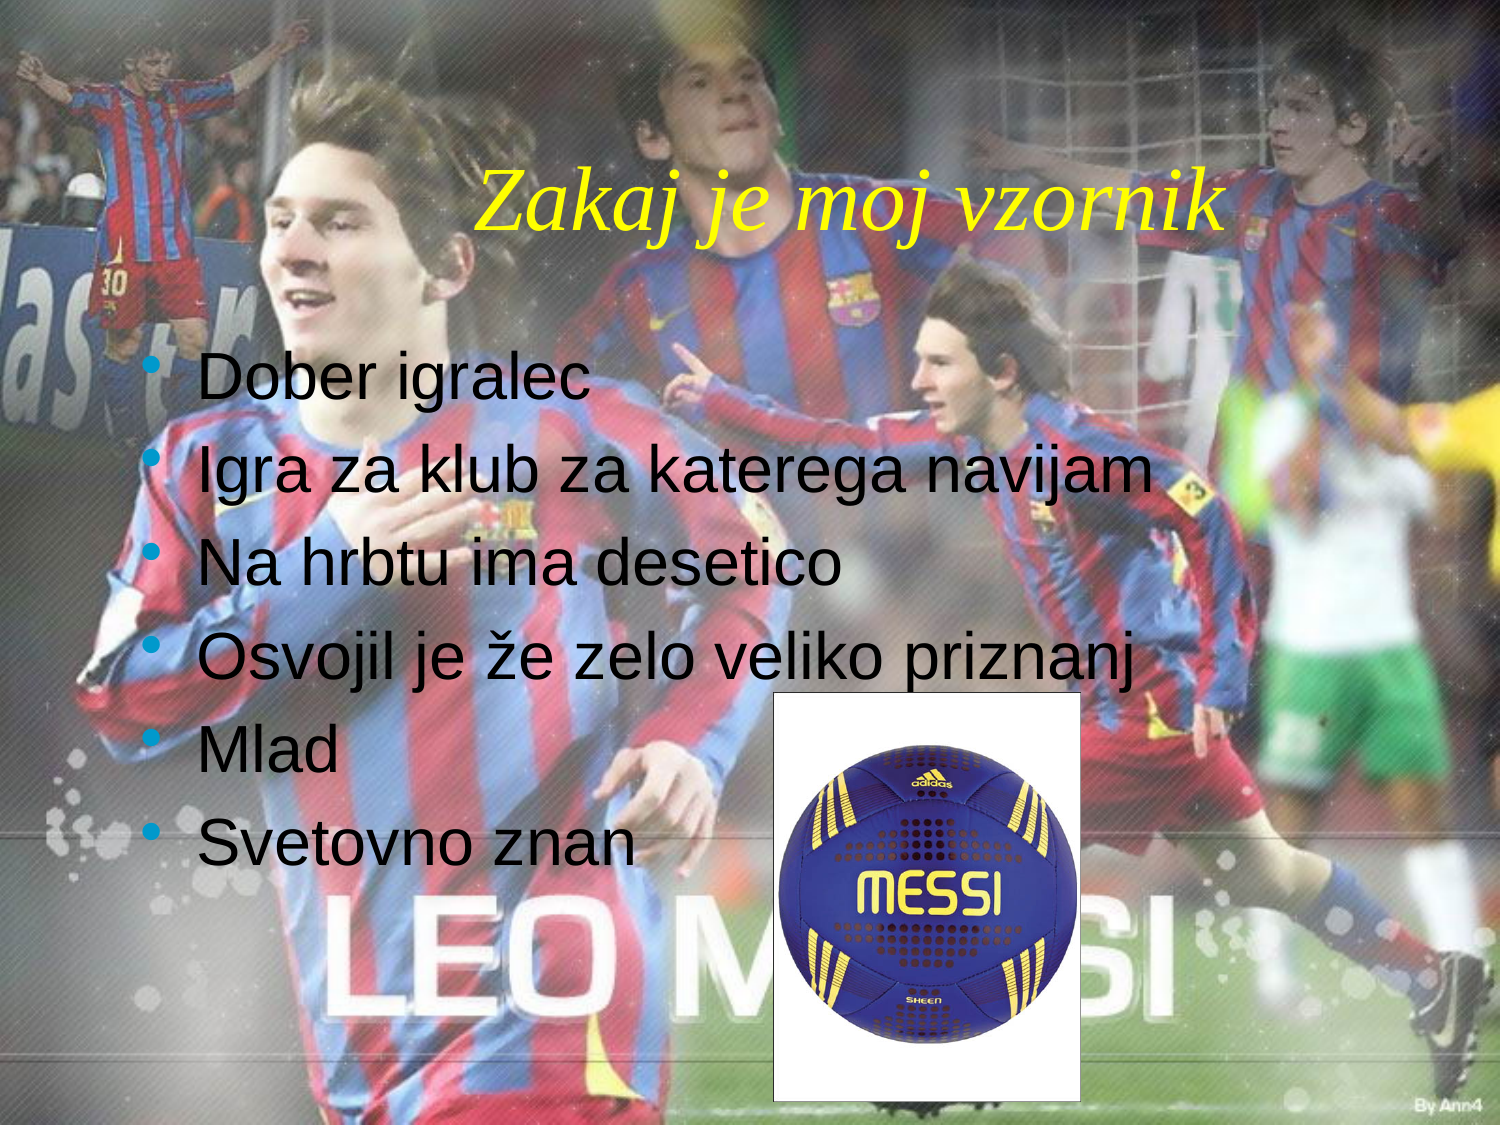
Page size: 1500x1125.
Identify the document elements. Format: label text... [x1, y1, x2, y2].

list Dober igralec Igra za klub za katerega navijam Na hrbtu ima desetico Osvojil je že zelo veliko priznanj Mlad Svetovno znan [125, 324, 1400, 1000]
title Zakaj je moj vzornik [212, 99, 1488, 288]
picture [0, 0, 1500, 1125]
